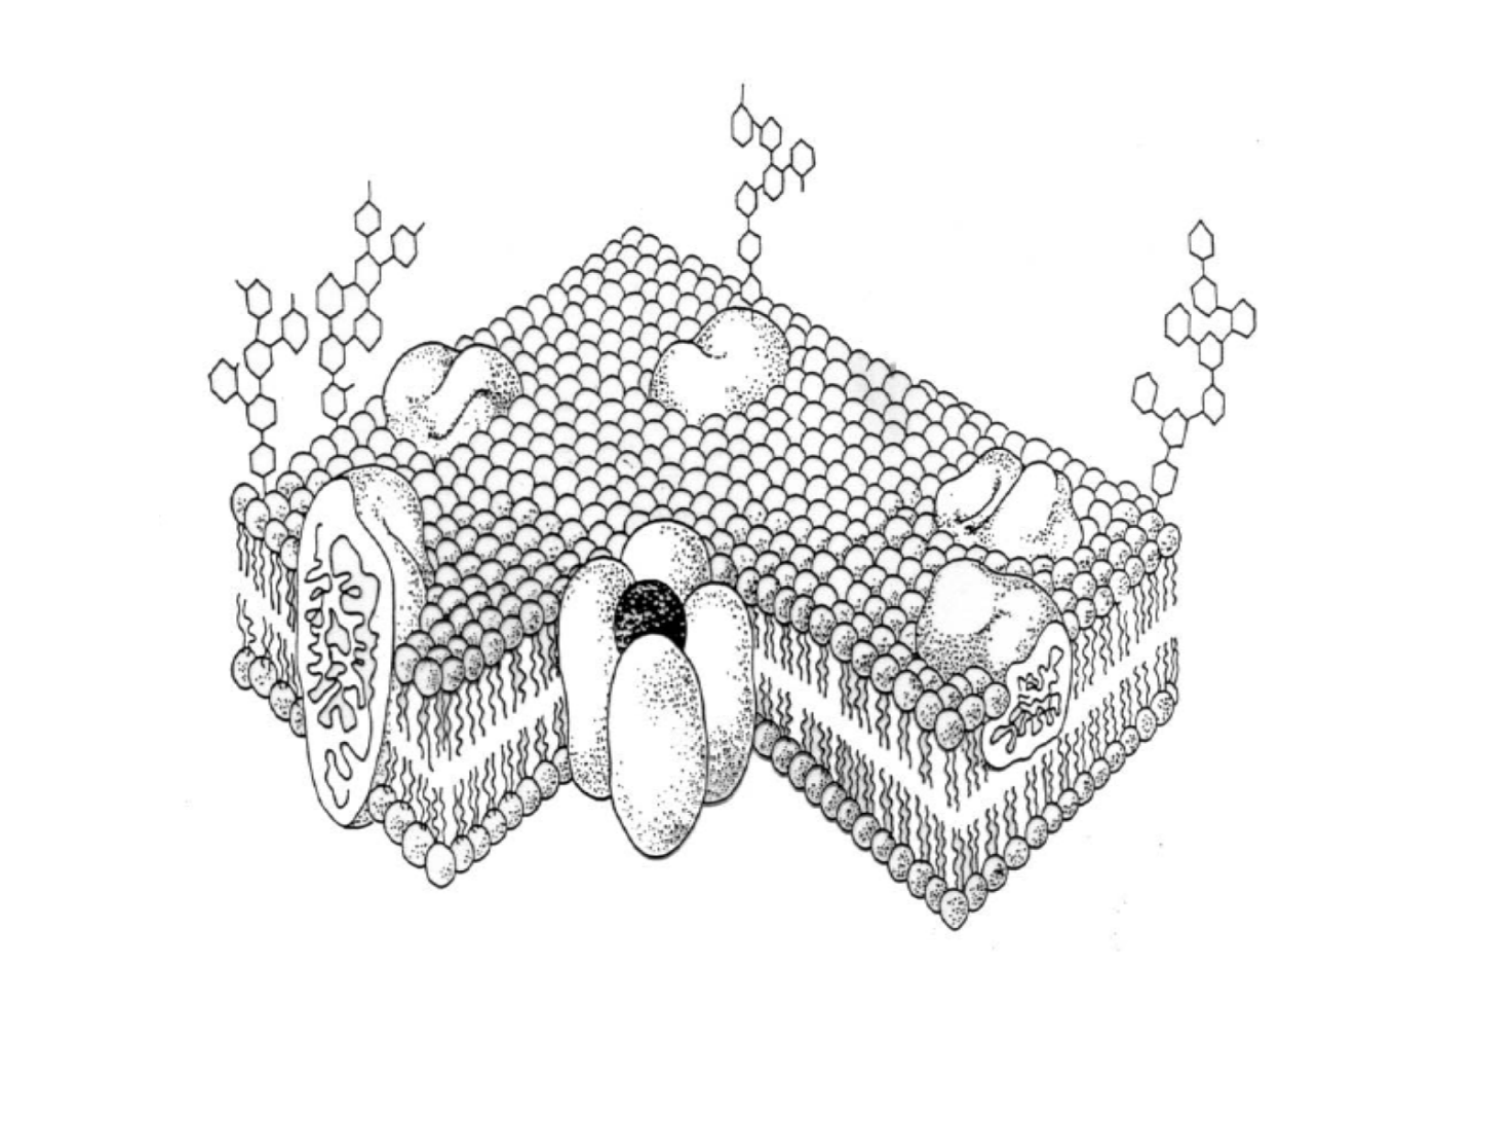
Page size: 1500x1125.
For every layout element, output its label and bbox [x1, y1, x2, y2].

picture [159, 54, 1317, 963]
